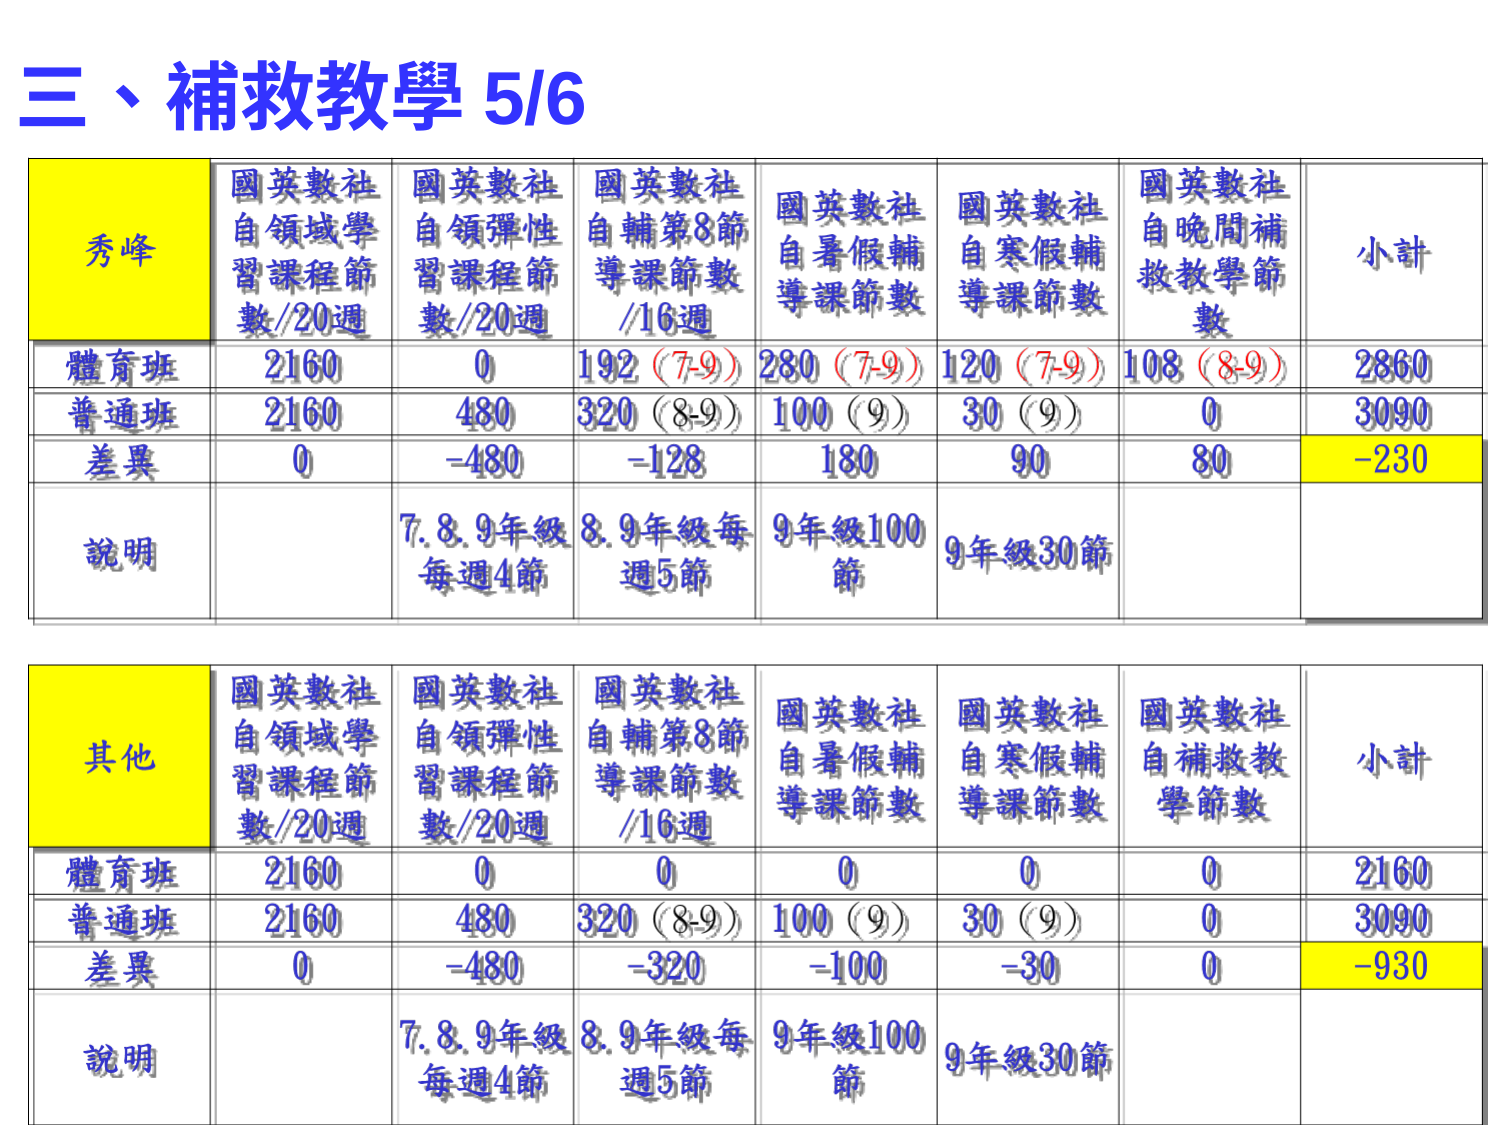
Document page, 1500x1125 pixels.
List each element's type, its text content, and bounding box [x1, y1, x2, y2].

text_box 三、補救教學5/6 [0, 0, 1276, 190]
picture [28, 148, 1483, 1125]
